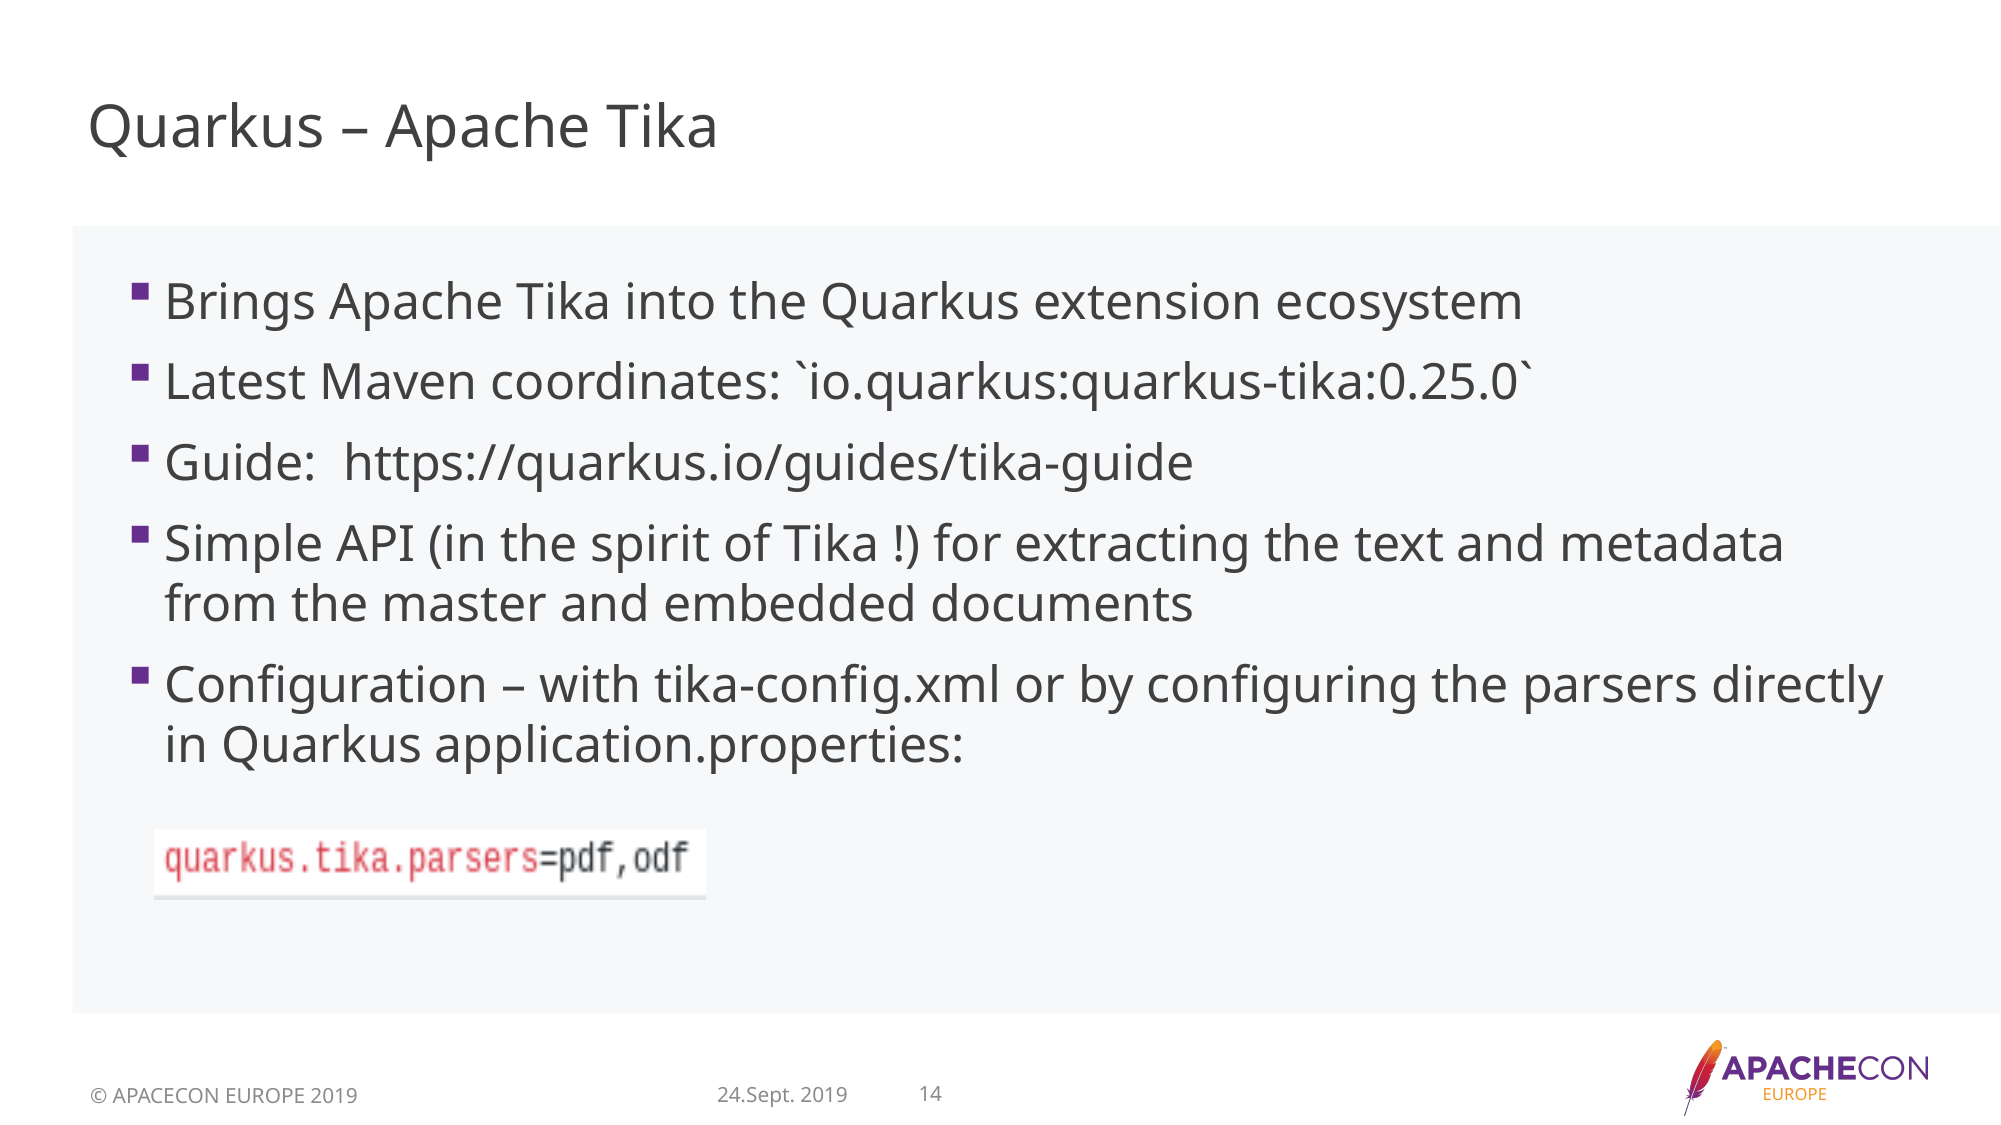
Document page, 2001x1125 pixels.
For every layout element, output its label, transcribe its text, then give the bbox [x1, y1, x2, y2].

picture [154, 829, 706, 900]
picture [1684, 1040, 1928, 1116]
title Quarkus – Apache Tika [72, 80, 1928, 167]
slide_number 24.Sept. 2019 [693, 1065, 871, 1124]
footer © APACECON EUROPE 2019 [74, 1065, 686, 1125]
slide_number <number> [878, 1065, 957, 1124]
list Brings Apache Tika into the Quarkus extension ecosystem Latest Maven coordinates: `io.quarkus:quarkus-tika:0.25.0` Guide: https://quarkus.io/guides/tika-guide Simple API (in the spirit of Tika !) for extracting the text and metadata from the master and embedded documents Configuration – with tika-config.xml or by configuring the parsers directly in Quarkus application.properties: [112, 261, 1928, 976]
